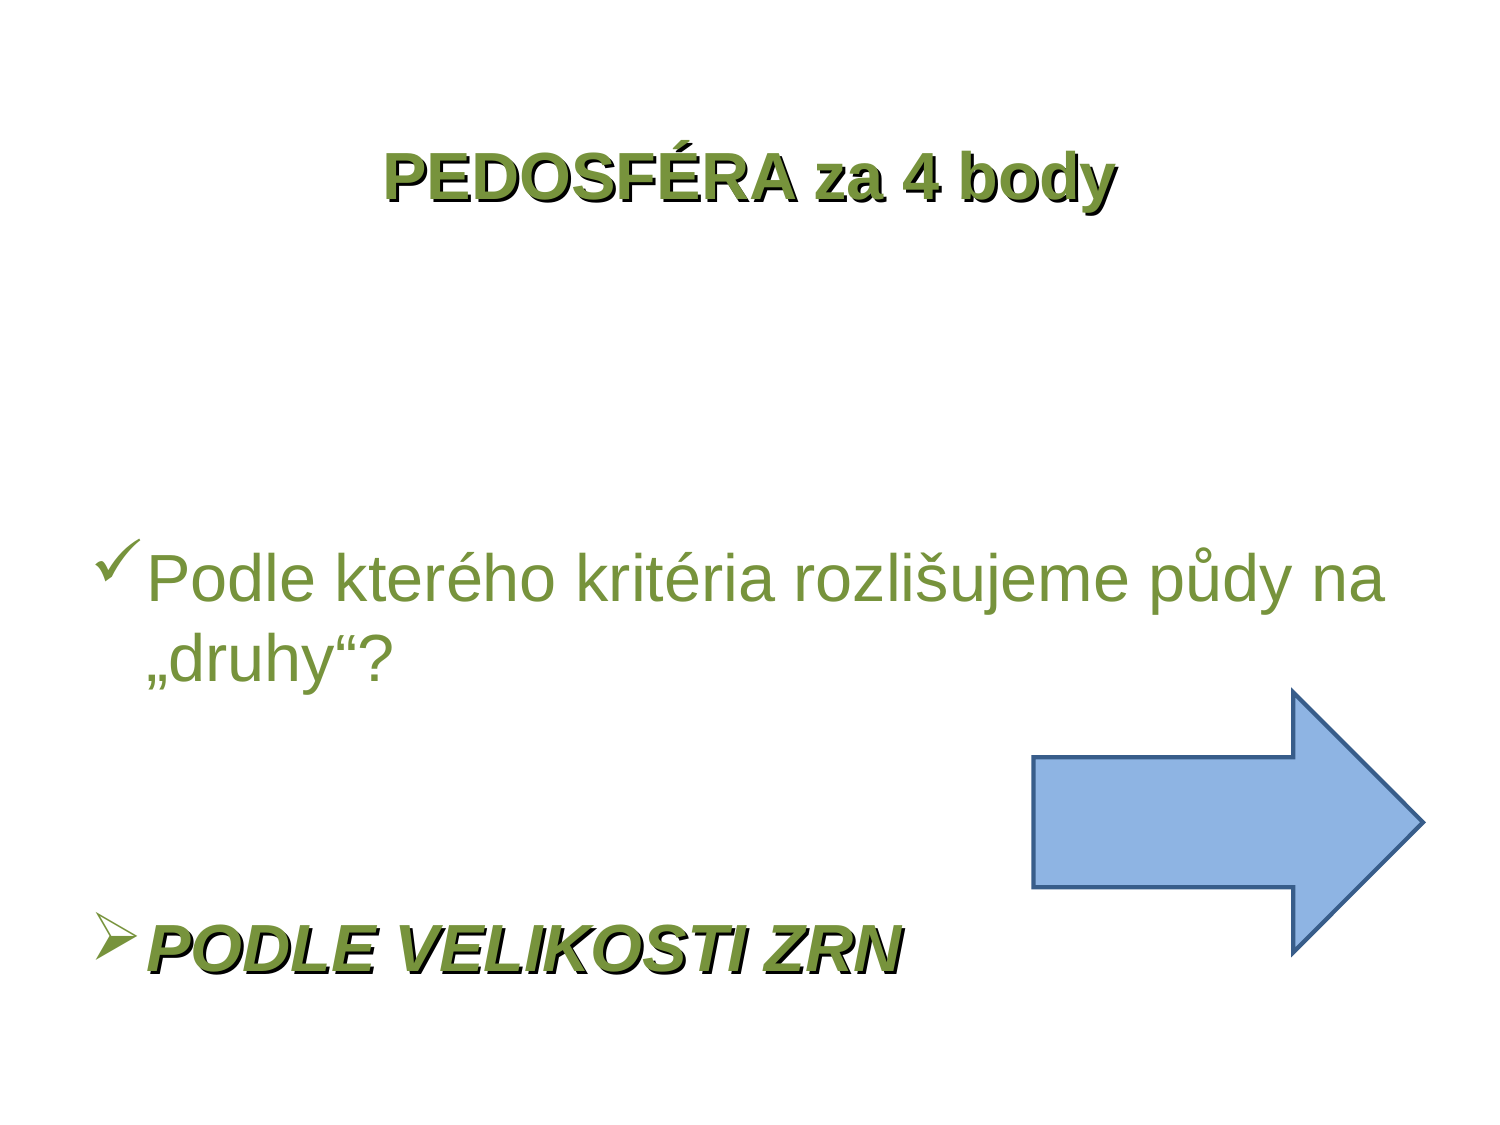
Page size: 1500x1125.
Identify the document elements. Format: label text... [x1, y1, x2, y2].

text_box [1033, 692, 1424, 953]
title PEDOSFÉRA za 4 body [75, 113, 1426, 233]
list Podle kterého kritéria rozlišujeme půdy na „druhy“? PODLE VELIKOSTI ZRN [75, 527, 1426, 1079]
